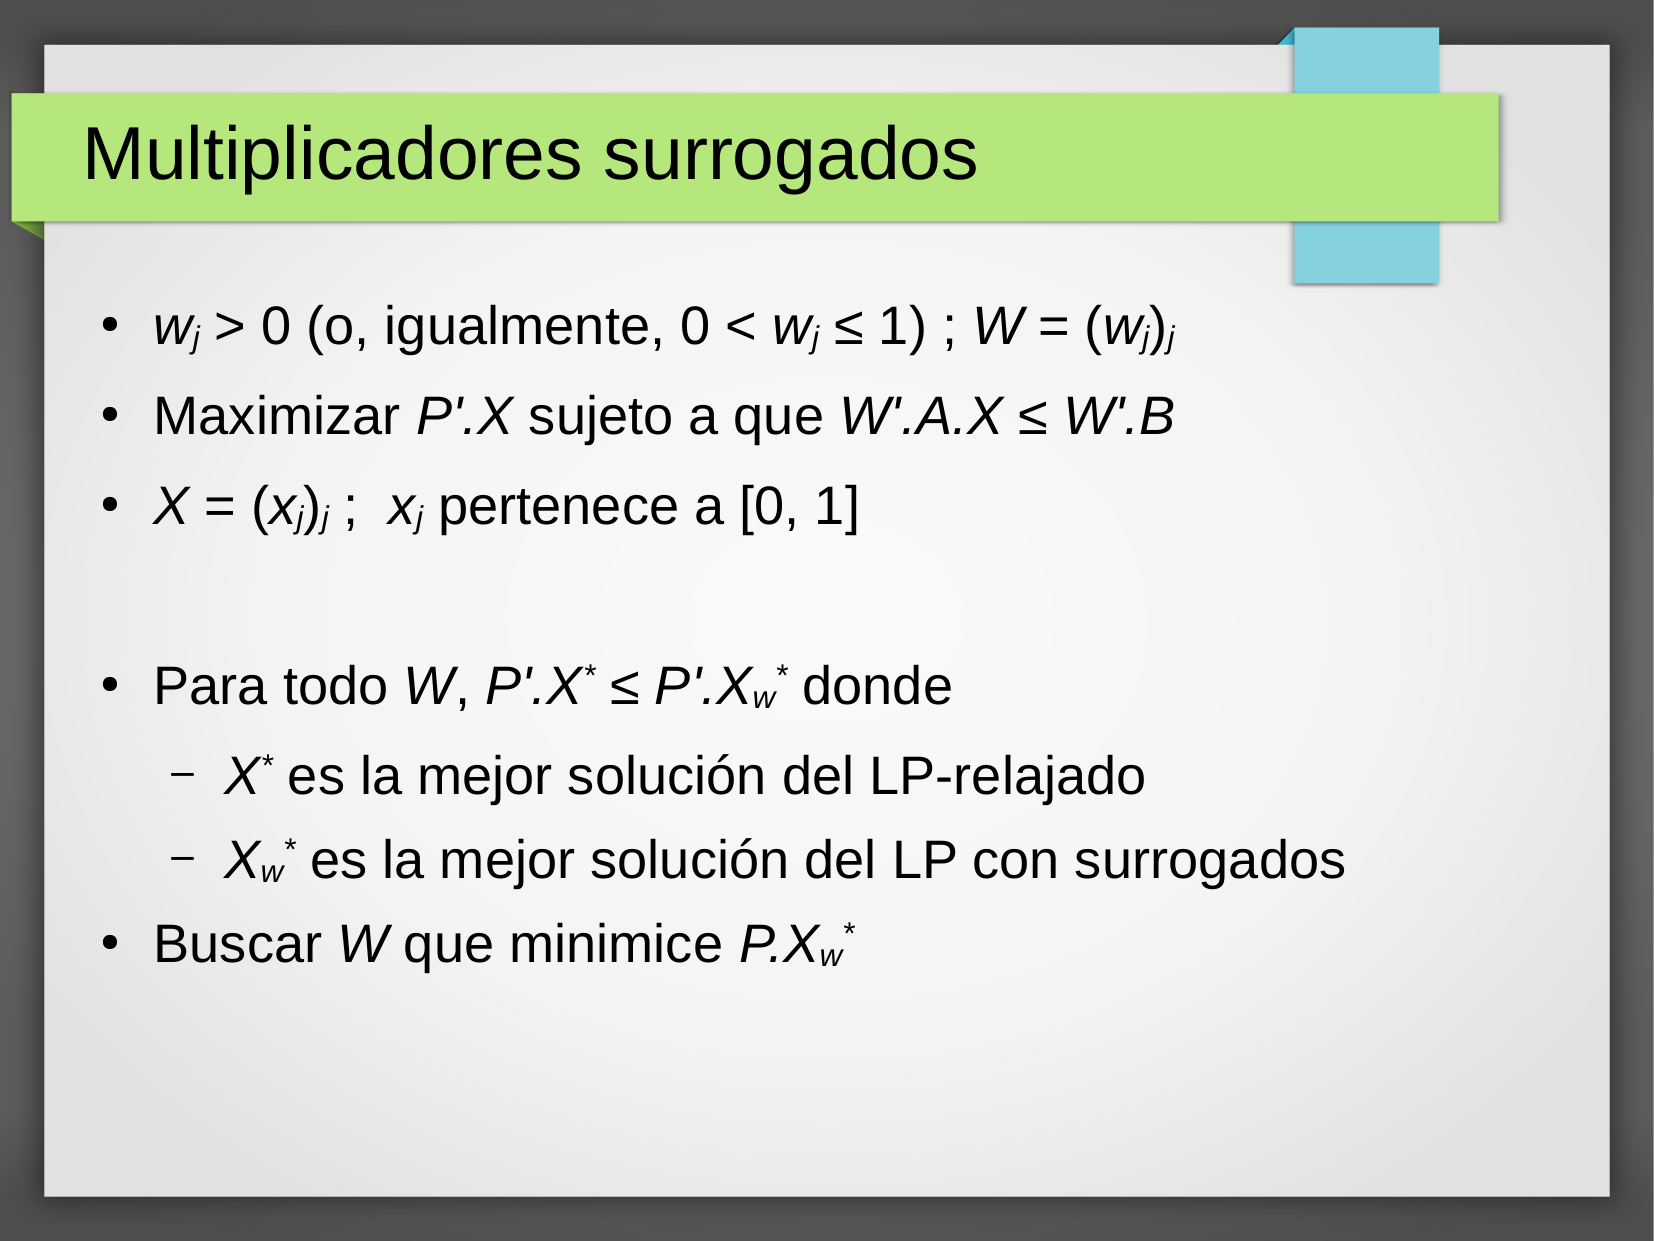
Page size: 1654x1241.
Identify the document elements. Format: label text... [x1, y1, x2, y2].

list wj > 0 (o, igualmente, 0 < wj ≤ 1) ; W = (wj)j Maximizar P'.X sujeto a que W'.A.X ≤ W'.B X = (xj)j ; xj pertenece a [0, 1] Para todo W, P'.X* ≤ P'.Xw* donde X* es la mejor solución del LP-relajado Xw* es la mejor solución del LP con surrogados Buscar W que minimice P.Xw* [82, 295, 1571, 1015]
title Multiplicadores surrogados [82, 94, 1264, 213]
picture [0, 0, 1654, 1241]
